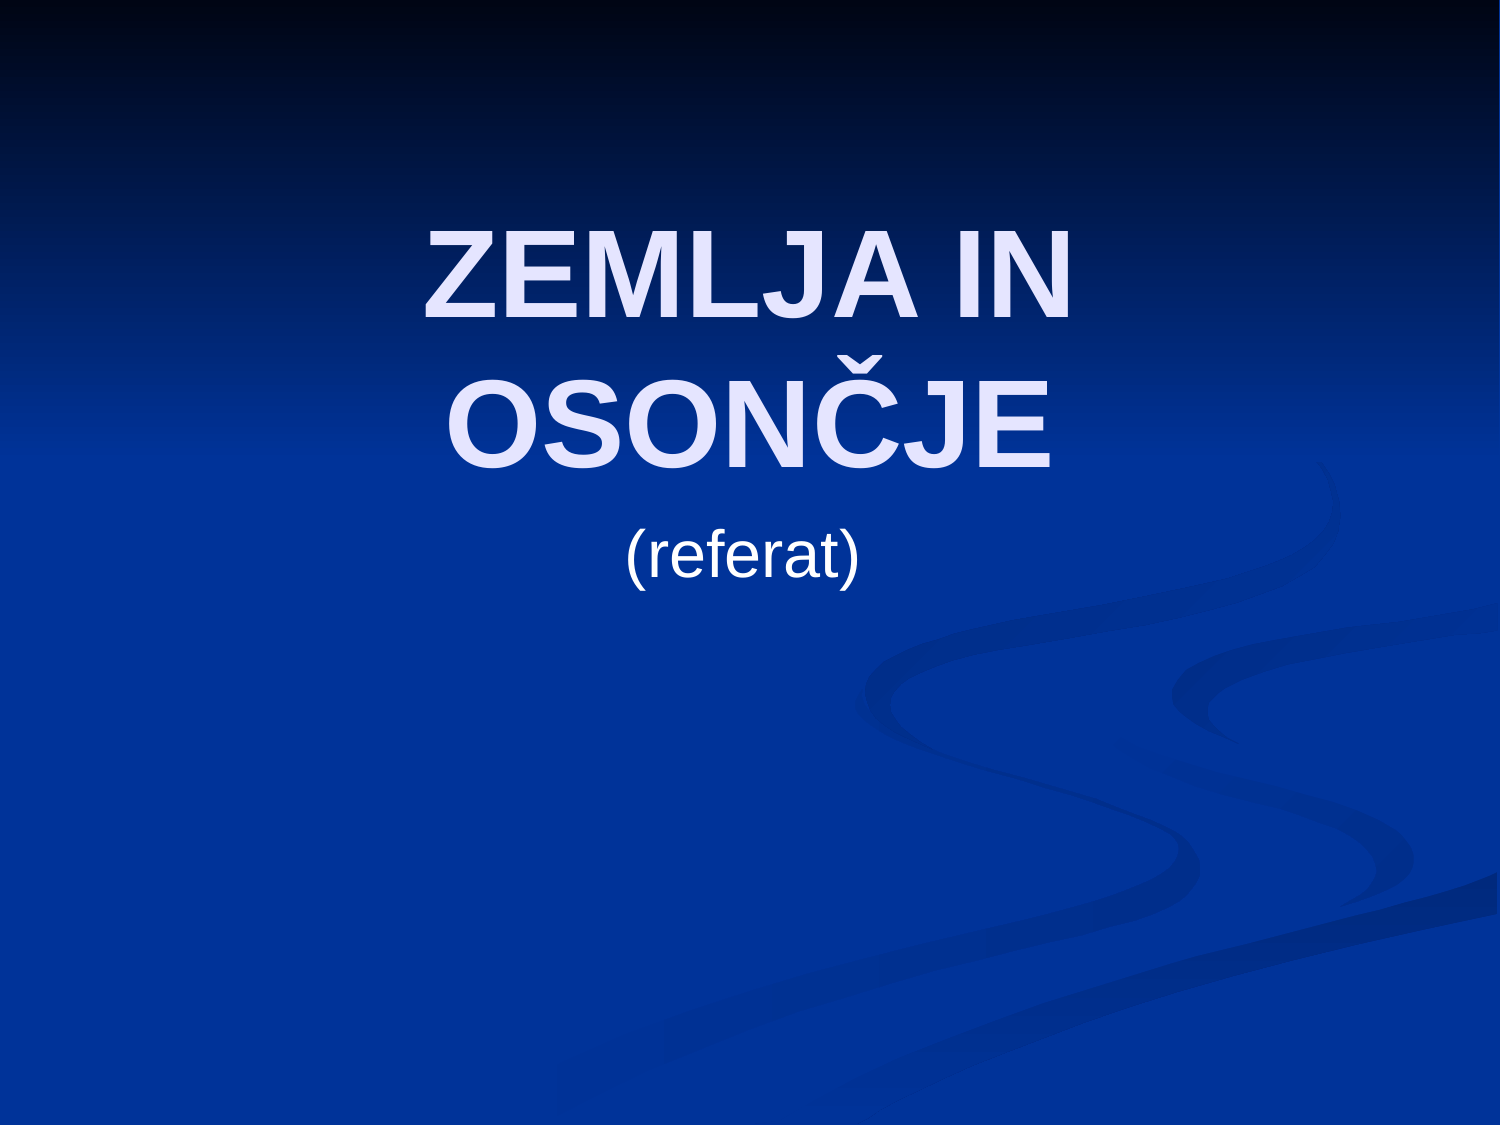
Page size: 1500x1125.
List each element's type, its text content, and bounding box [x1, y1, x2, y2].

subtitle (referat) [218, 503, 1269, 791]
title ZEMLJA IN OSONČJE [112, 184, 1388, 500]
